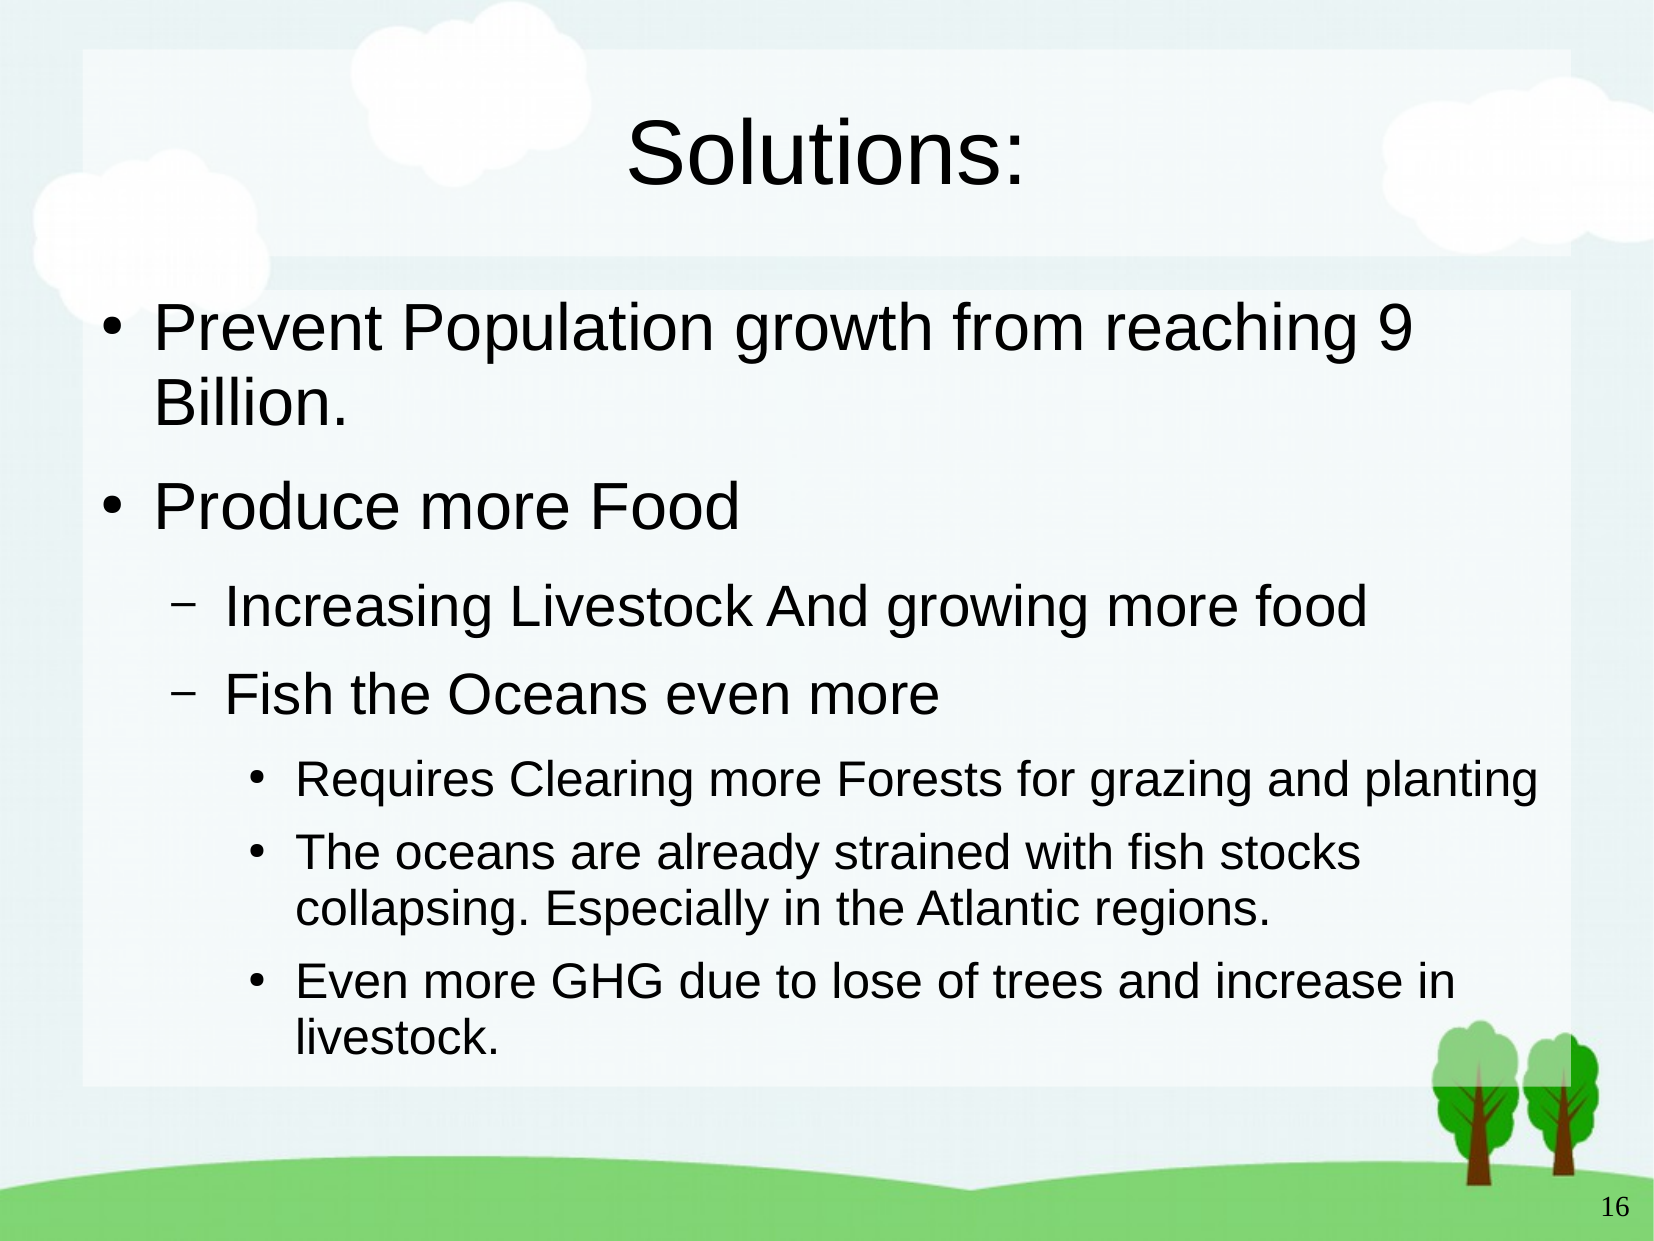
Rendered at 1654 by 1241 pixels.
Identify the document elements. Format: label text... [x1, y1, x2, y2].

picture [0, 0, 1654, 1241]
list Prevent Population growth from reaching 9 Billion. Produce more Food Increasing Livestock And growing more food Fish the Oceans even more Requires Clearing more Forests for grazing and planting The oceans are already strained with fish stocks collapsing. Especially in the Atlantic regions. Even more GHG due to lose of trees and increase in livestock. [82, 290, 1571, 1087]
title Solutions: [82, 49, 1571, 257]
